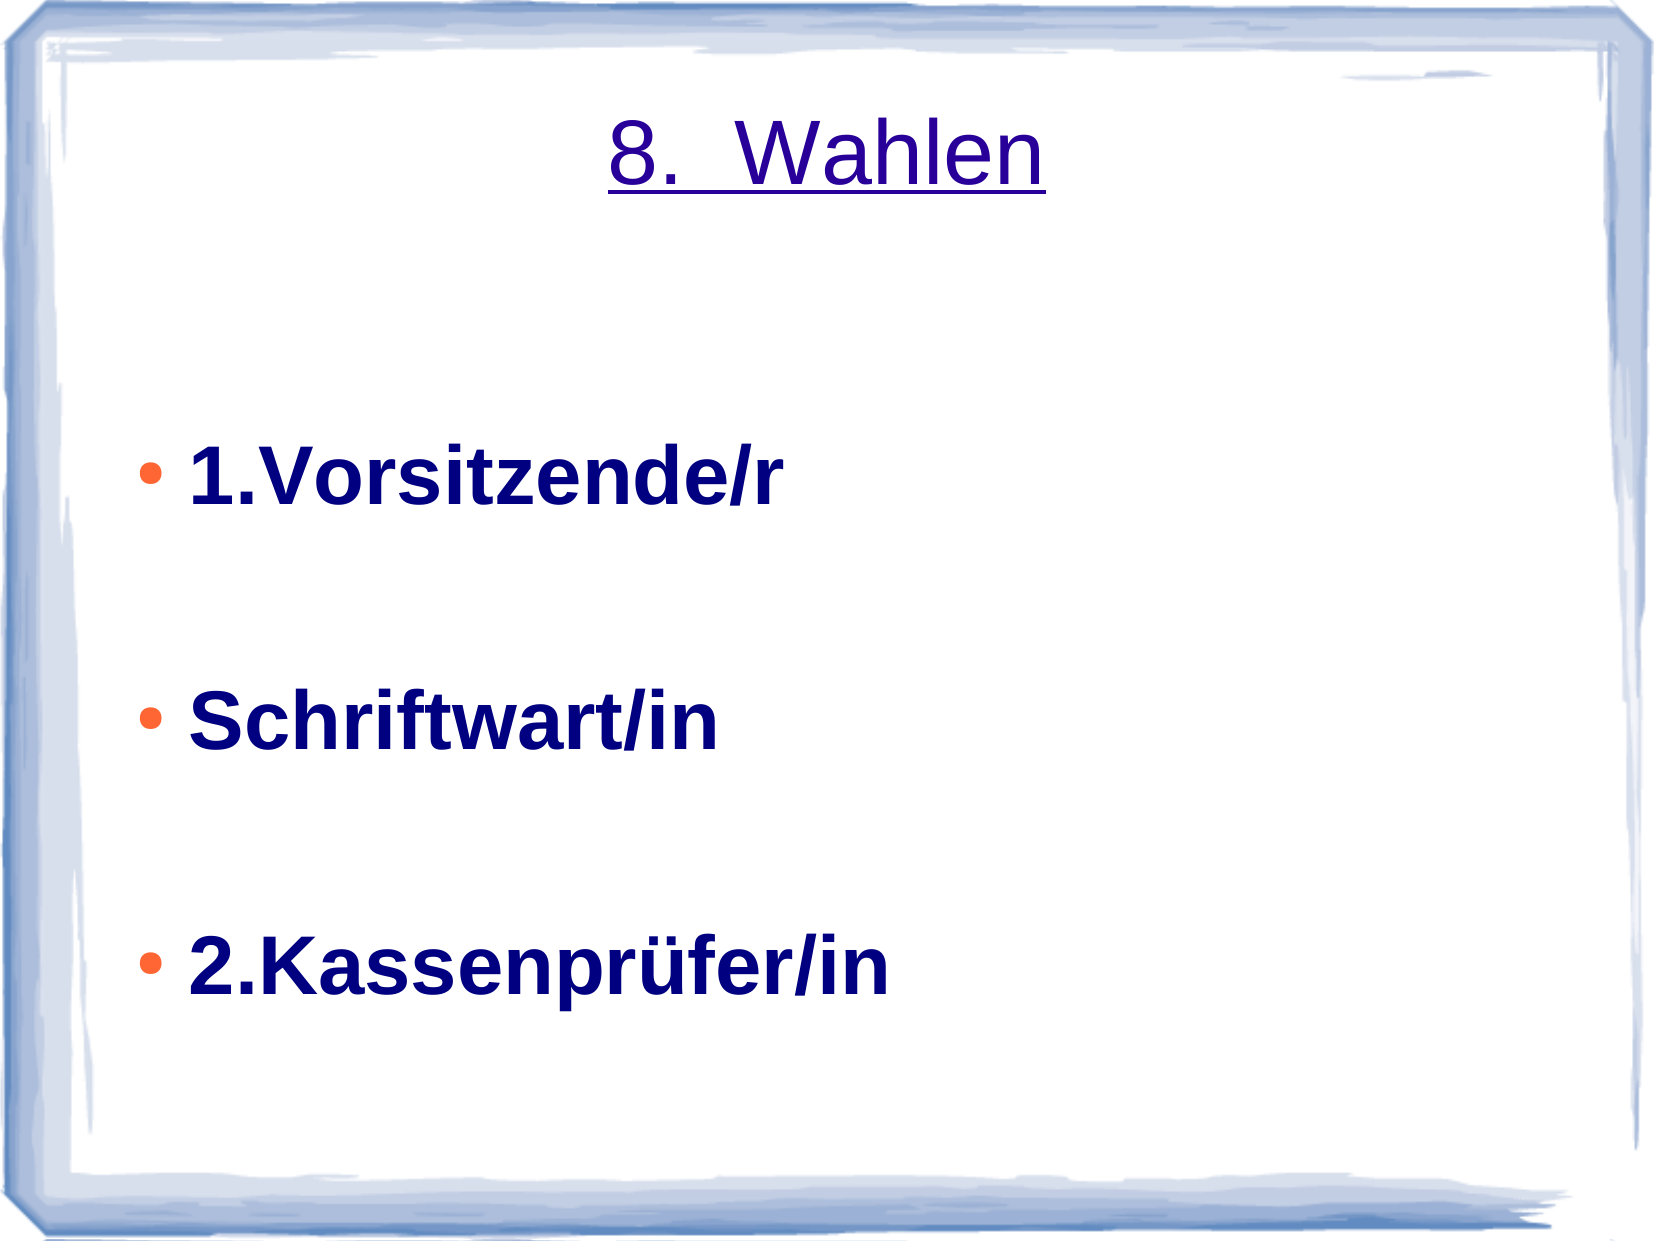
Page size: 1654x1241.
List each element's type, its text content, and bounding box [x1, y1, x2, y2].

list 1.Vorsitzende/r Schriftwart/in 2.Kassenprüfer/in [118, 324, 1571, 1101]
picture [0, 0, 1654, 1241]
title 8. Wahlen [82, 49, 1571, 257]
